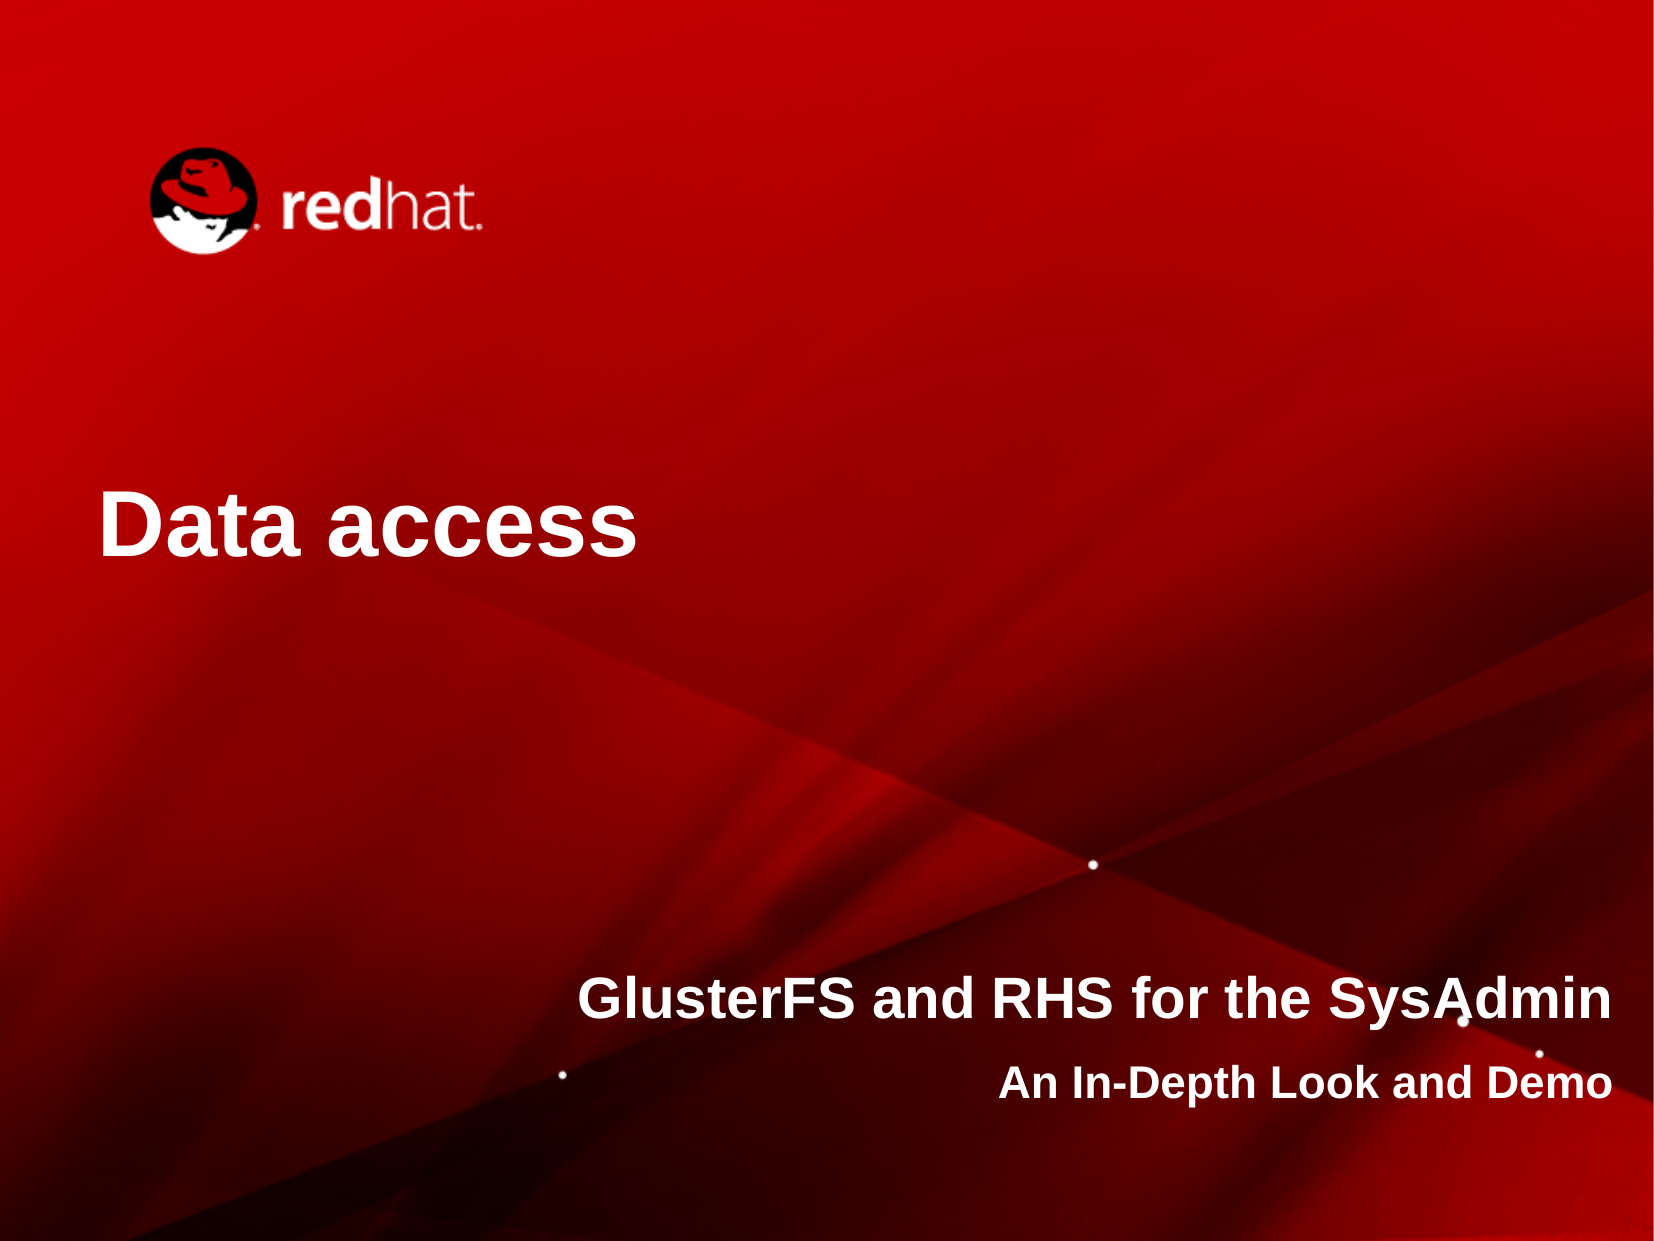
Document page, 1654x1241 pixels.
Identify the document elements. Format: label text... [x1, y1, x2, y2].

picture [0, 0, 1654, 1241]
title Data access [97, 430, 1586, 618]
text_box GlusterFS and RHS for the SysAdmin An In-Depth Look and Demo [562, 958, 1629, 1116]
